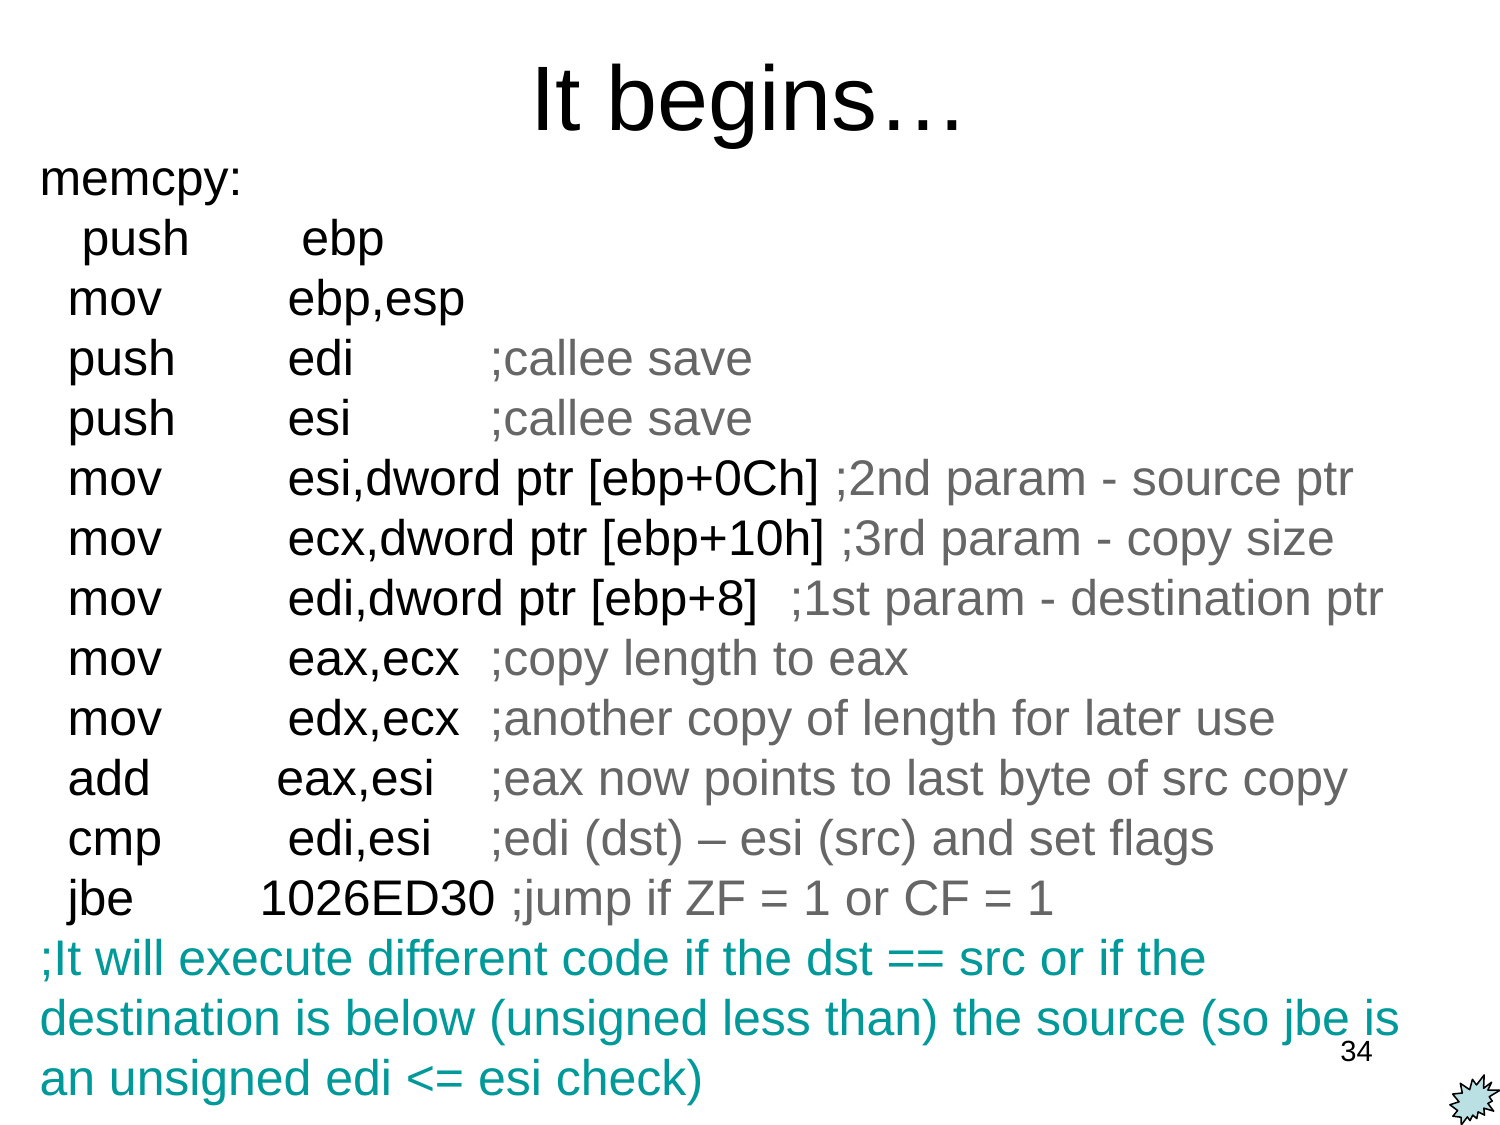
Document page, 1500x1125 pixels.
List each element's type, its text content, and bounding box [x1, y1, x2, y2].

title It begins… [112, 0, 1388, 188]
text_box memcpy: push ebp mov ebp,esp push edi ;callee save push esi ;callee save mov esi,dword ptr [ebp+0Ch] ;2nd param - source ptr mov ecx,dword ptr [ebp+10h] ;3rd param - copy size mov edi,dword ptr [ebp+8] ;1st param - destination ptr mov eax,ecx ;copy length to eax mov edx,ecx ;another copy of length for later use add eax,esi ;eax now points to last byte of src copy cmp edi,esi ;edi (dst) – esi (src) and set flags jbe 1026ED30 ;jump if ZF = 1 or CF = 1 ;It will execute different code if the dst == src or if the destination is below (unsigned less than) the source (so jbe is an unsigned edi <= esi check) [24, 137, 1438, 1113]
text_box [1449, 1074, 1500, 1125]
